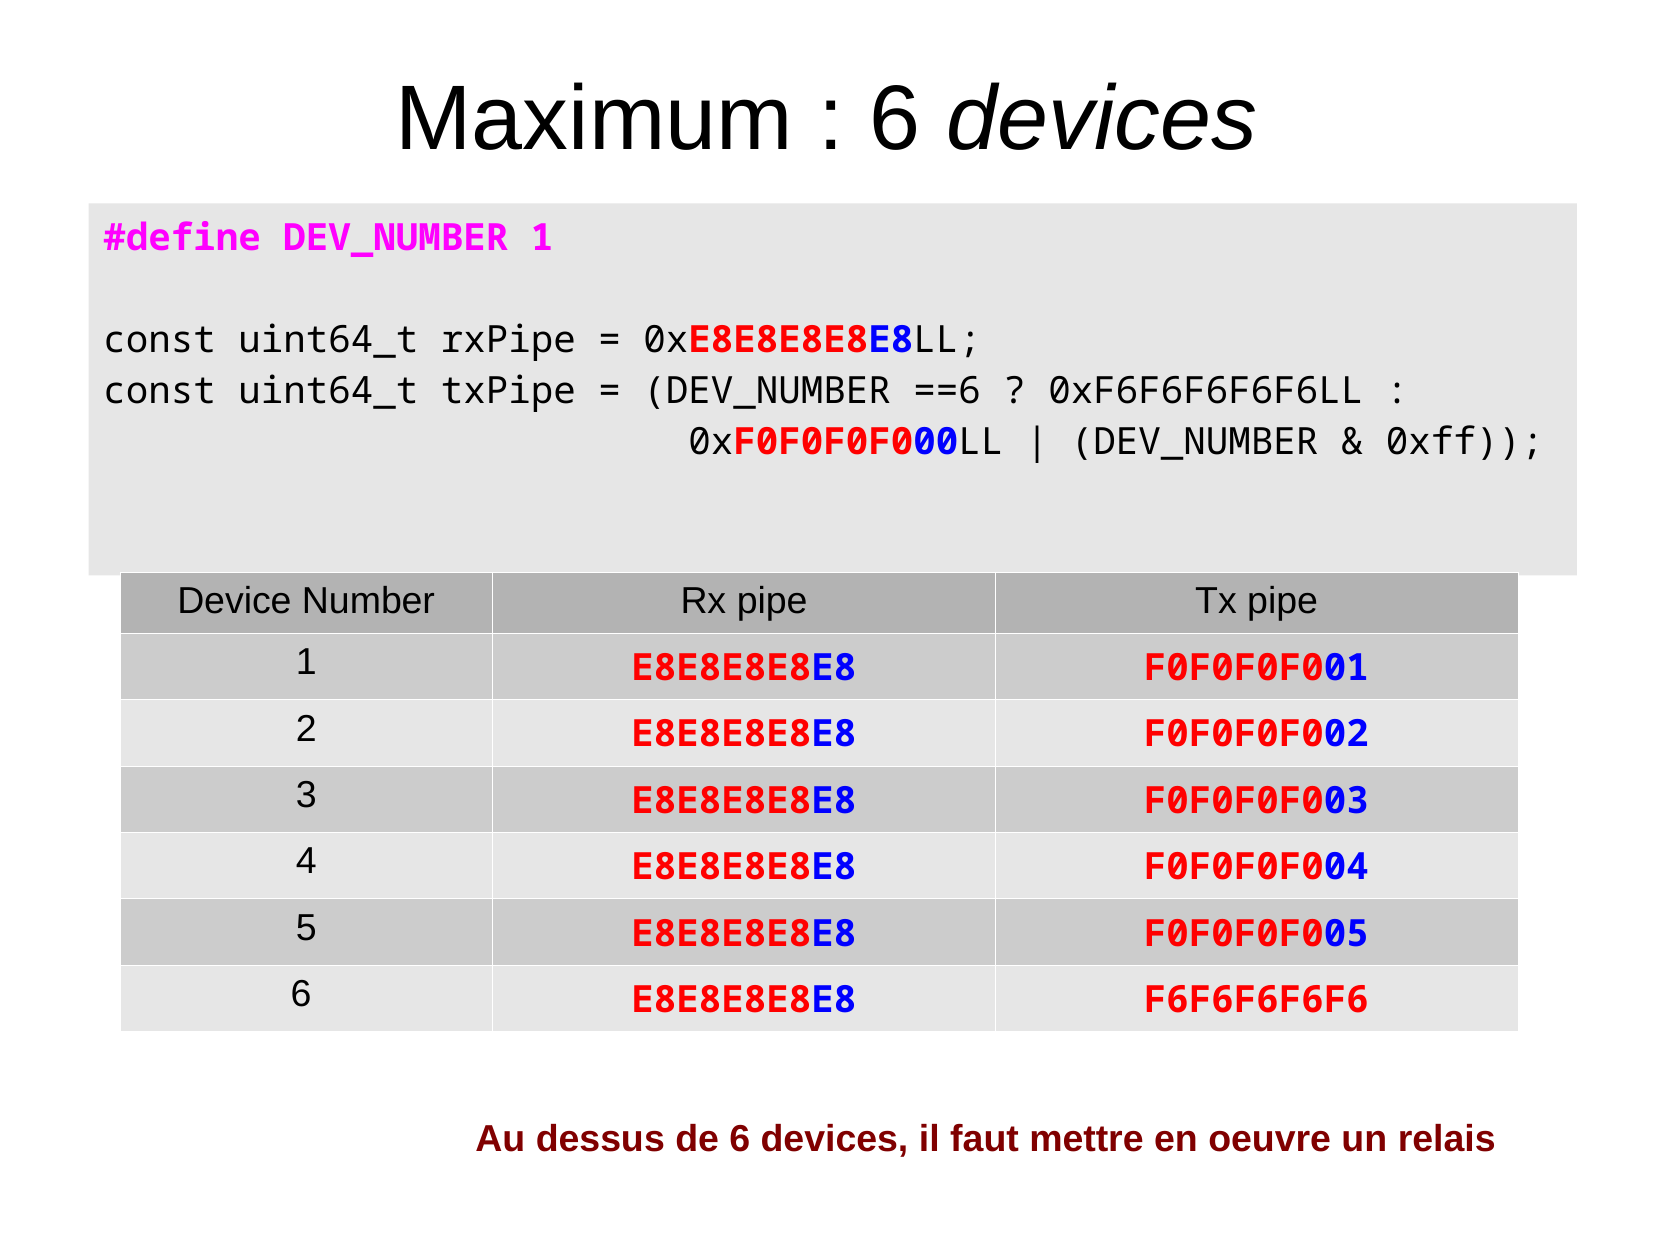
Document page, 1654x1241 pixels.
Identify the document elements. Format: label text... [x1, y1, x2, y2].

table_cell 3 [121, 767, 492, 832]
table_header Device Number [121, 573, 492, 633]
table_cell F0F0F0F001 [996, 634, 1518, 699]
table_cell 4 [121, 833, 492, 898]
table_cell E8E8E8E8E8 [493, 833, 995, 898]
table_cell F0F0F0F005 [996, 899, 1518, 965]
text_box Au dessus de 6 devices, il faut mettre en oeuvre un relais [460, 1110, 1512, 1168]
table_cell F0F0F0F003 [996, 767, 1518, 832]
table_cell E8E8E8E8E8 [493, 700, 995, 766]
table_cell E8E8E8E8E8 [493, 899, 995, 965]
title Maximum : 6 devices [82, 14, 1571, 222]
table_header Rx pipe [493, 573, 995, 633]
table_cell 1 [121, 634, 492, 699]
table_cell F0F0F0F004 [996, 833, 1518, 898]
table_header Tx pipe [996, 573, 1518, 633]
table_cell 5 [121, 899, 492, 965]
table_cell E8E8E8E8E8 [493, 767, 995, 832]
table_cell E8E8E8E8E8 [493, 966, 995, 1031]
table_cell F0F0F0F002 [996, 700, 1518, 766]
table_cell 2 [121, 700, 492, 766]
table_cell 6 [121, 966, 492, 1031]
table_cell E8E8E8E8E8 [493, 634, 995, 699]
text_box #define DEV_NUMBER 1 const uint64_t rxPipe = 0xE8E8E8E8E8LL; const uint64_t txPipe = (DEV_NUMBER ==6 ? 0xF6F6F6F6F6LL : 0xF0F0F0F000LL | (DEV_NUMBER & 0xff)); [88, 203, 1577, 528]
table_cell F6F6F6F6F6 [996, 966, 1518, 1031]
